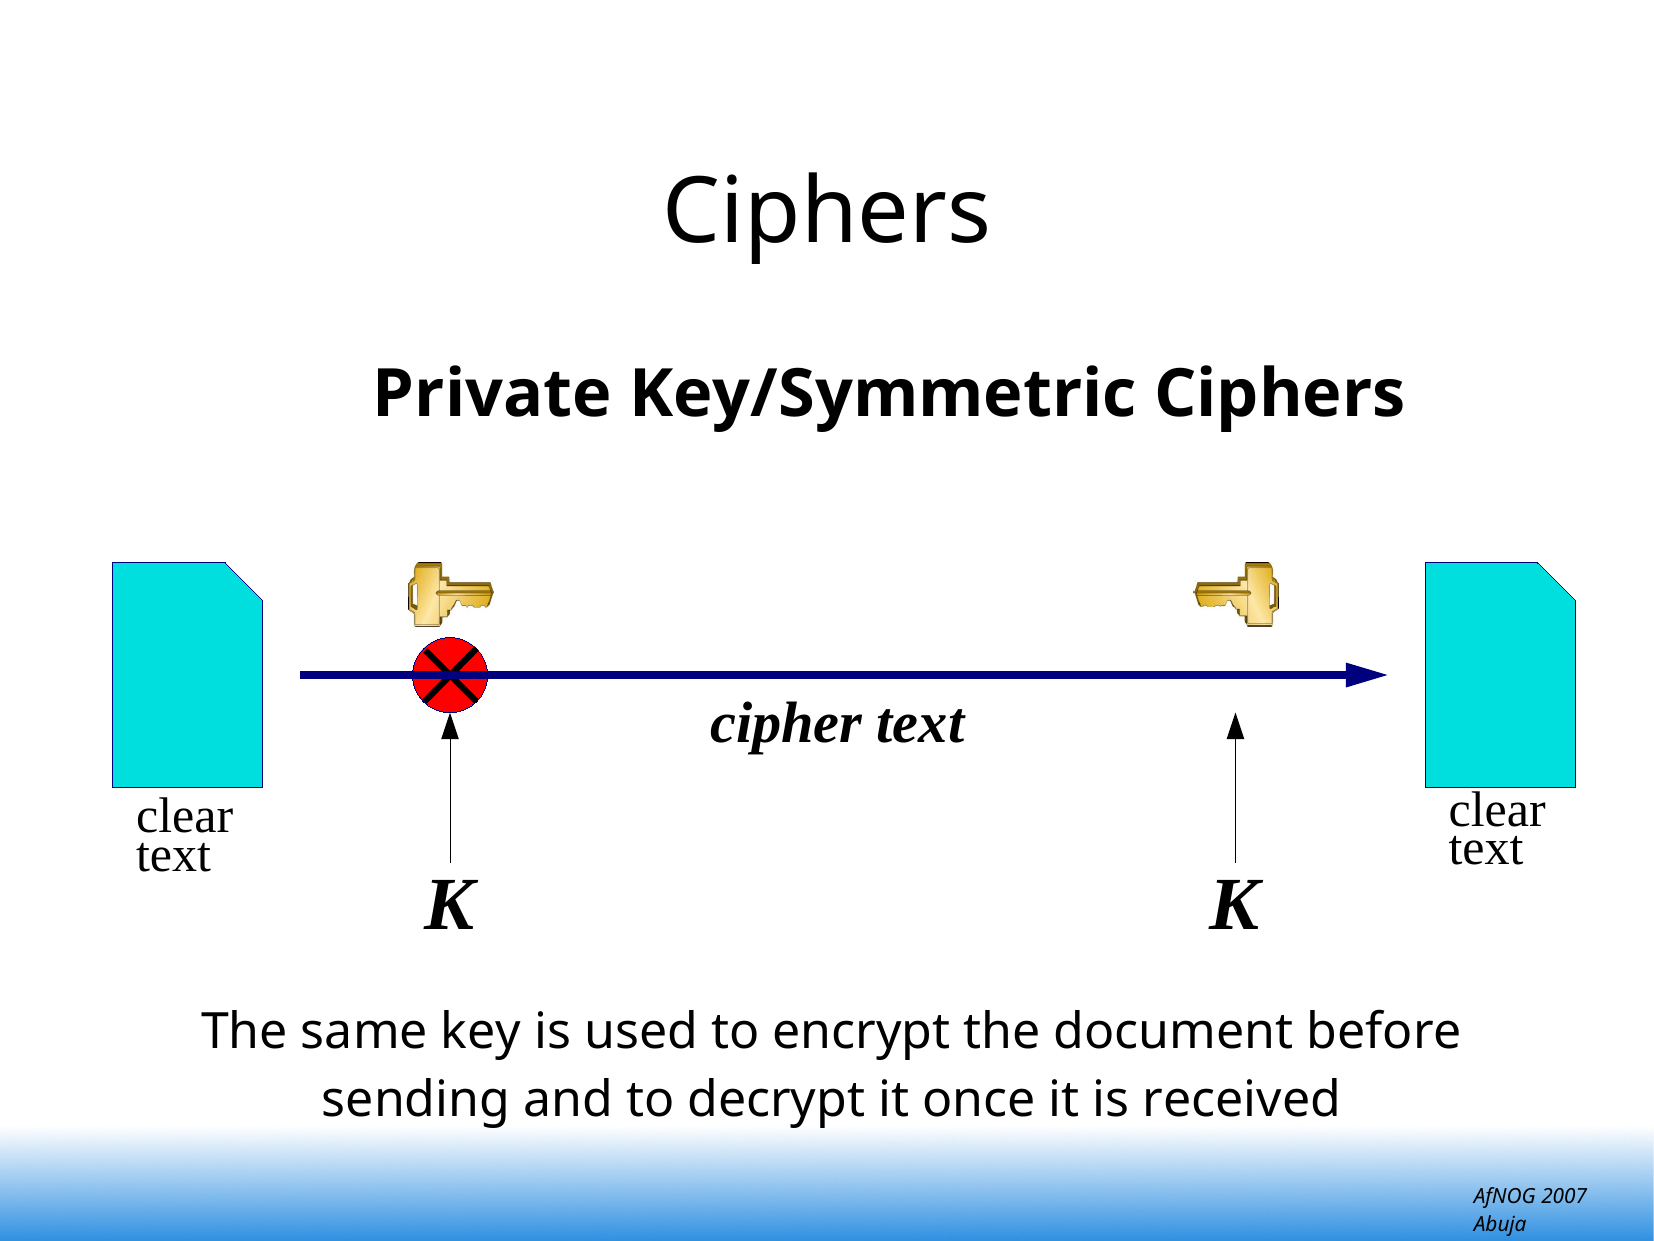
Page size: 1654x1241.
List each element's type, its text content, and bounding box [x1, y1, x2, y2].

picture [408, 562, 494, 627]
text_box K [1209, 862, 1285, 974]
text_box [460, 679, 488, 699]
text_box [412, 637, 474, 671]
text_box The same key is used to encrypt the document before sending and to decrypt it once it is received [100, 994, 1564, 1109]
title Ciphers [121, 102, 1534, 311]
text_box [412, 679, 441, 700]
list Private Key/Symmetric Ciphers [75, 344, 1613, 451]
text_box [1425, 562, 1576, 788]
text_box clear text [136, 801, 269, 920]
text_box [460, 651, 488, 671]
text_box cipher text [710, 690, 973, 778]
picture [0, 1124, 1654, 1241]
text_box K [424, 862, 500, 974]
text_box clear text [1448, 795, 1562, 914]
text_box [426, 681, 474, 713]
text_box [112, 562, 263, 788]
picture [1193, 562, 1279, 627]
